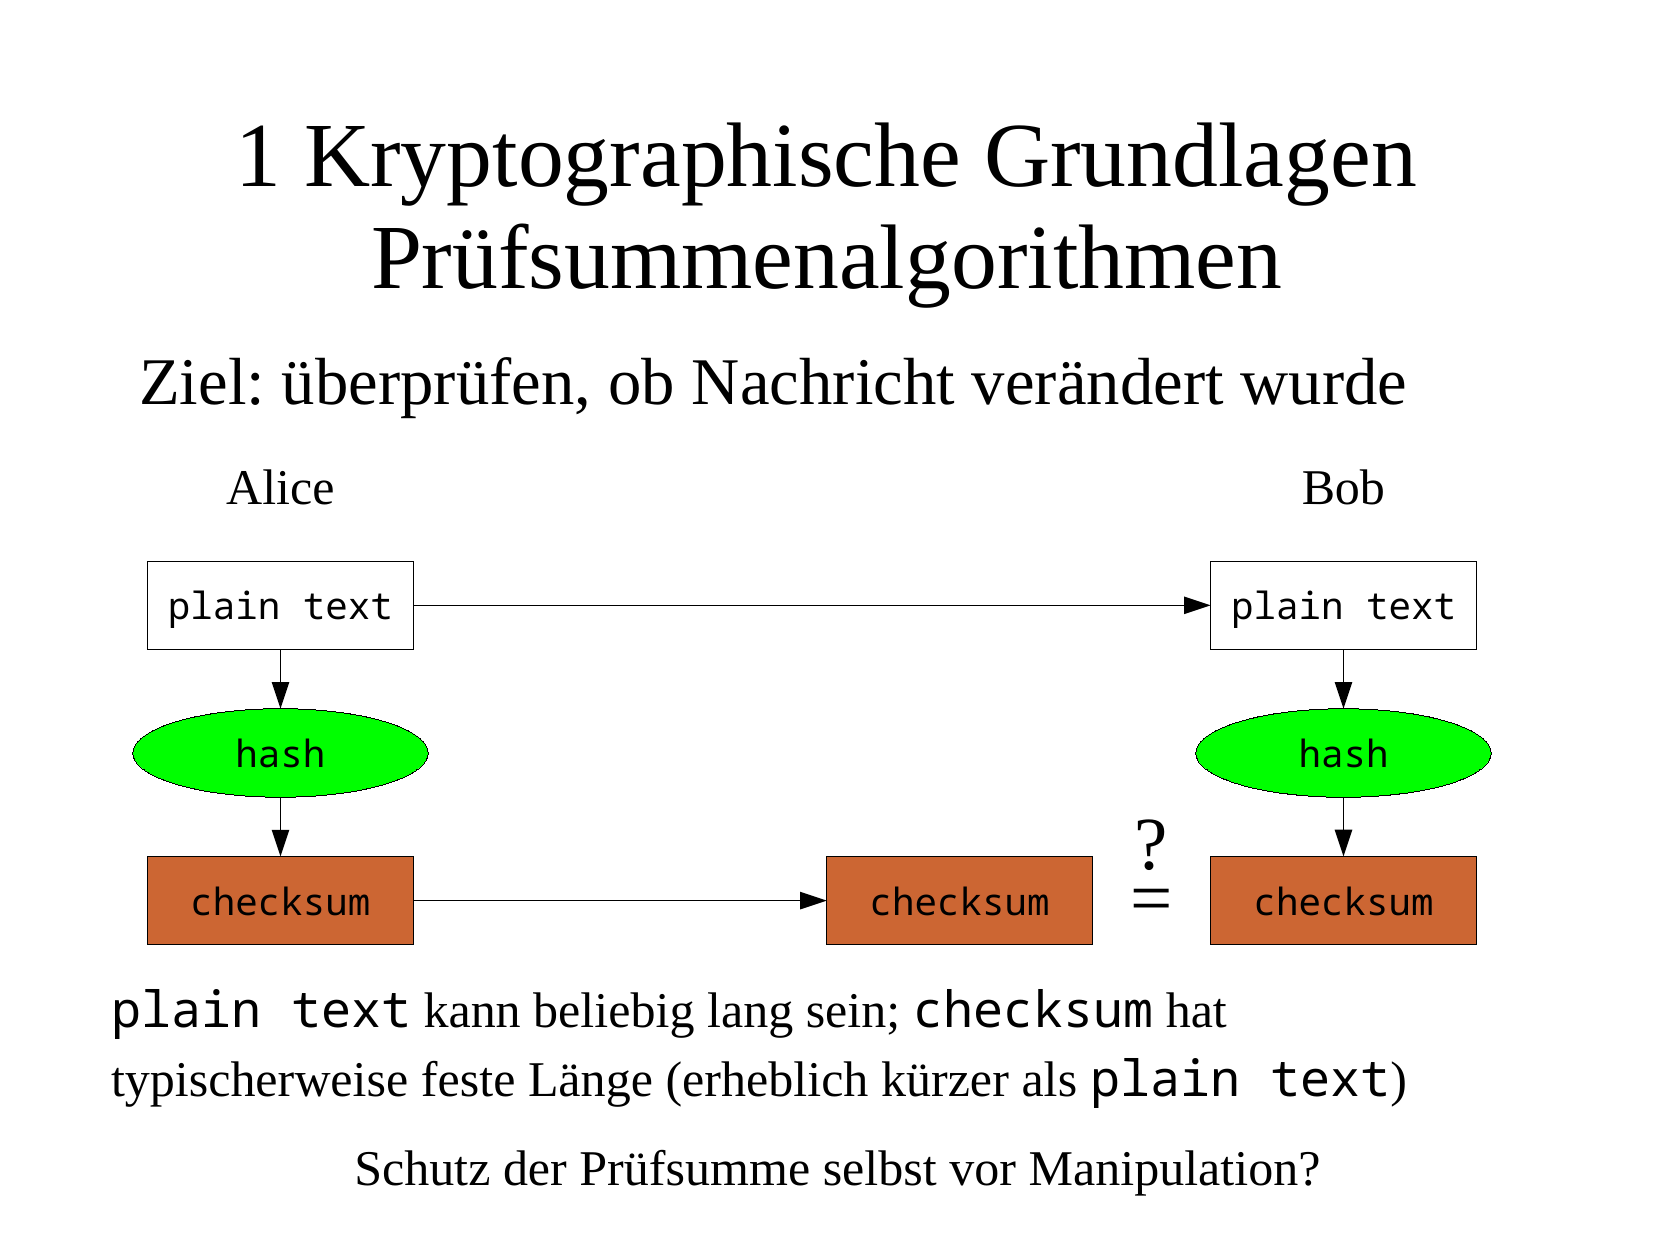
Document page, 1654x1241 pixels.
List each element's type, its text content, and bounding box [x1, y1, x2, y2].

text_box checksum [1210, 856, 1477, 945]
text_box hash [1195, 708, 1492, 798]
text_box plain text [147, 561, 414, 650]
title 1 Kryptographische Grundlagen Prüfsummenalgorithmen [121, 102, 1534, 311]
text_box Schutz der Prüfsumme selbst vor Manipulation? [354, 1140, 1299, 1196]
text_box plain text kann beliebig lang sein; checksum hat typischerweise feste Länge (erheblich kürzer als plain text) [111, 974, 1506, 1123]
text_box plain text [1210, 561, 1477, 650]
text_box Bob [1210, 442, 1477, 532]
text_box hash [132, 708, 429, 798]
text_box = [1092, 886, 1211, 940]
text_box checksum [147, 856, 414, 945]
text_box Alice [147, 442, 414, 532]
list Ziel: überprüfen, ob Nachricht verändert wurde [121, 344, 1534, 1127]
text_box checksum [826, 856, 1093, 945]
text_box ? [1092, 802, 1211, 886]
